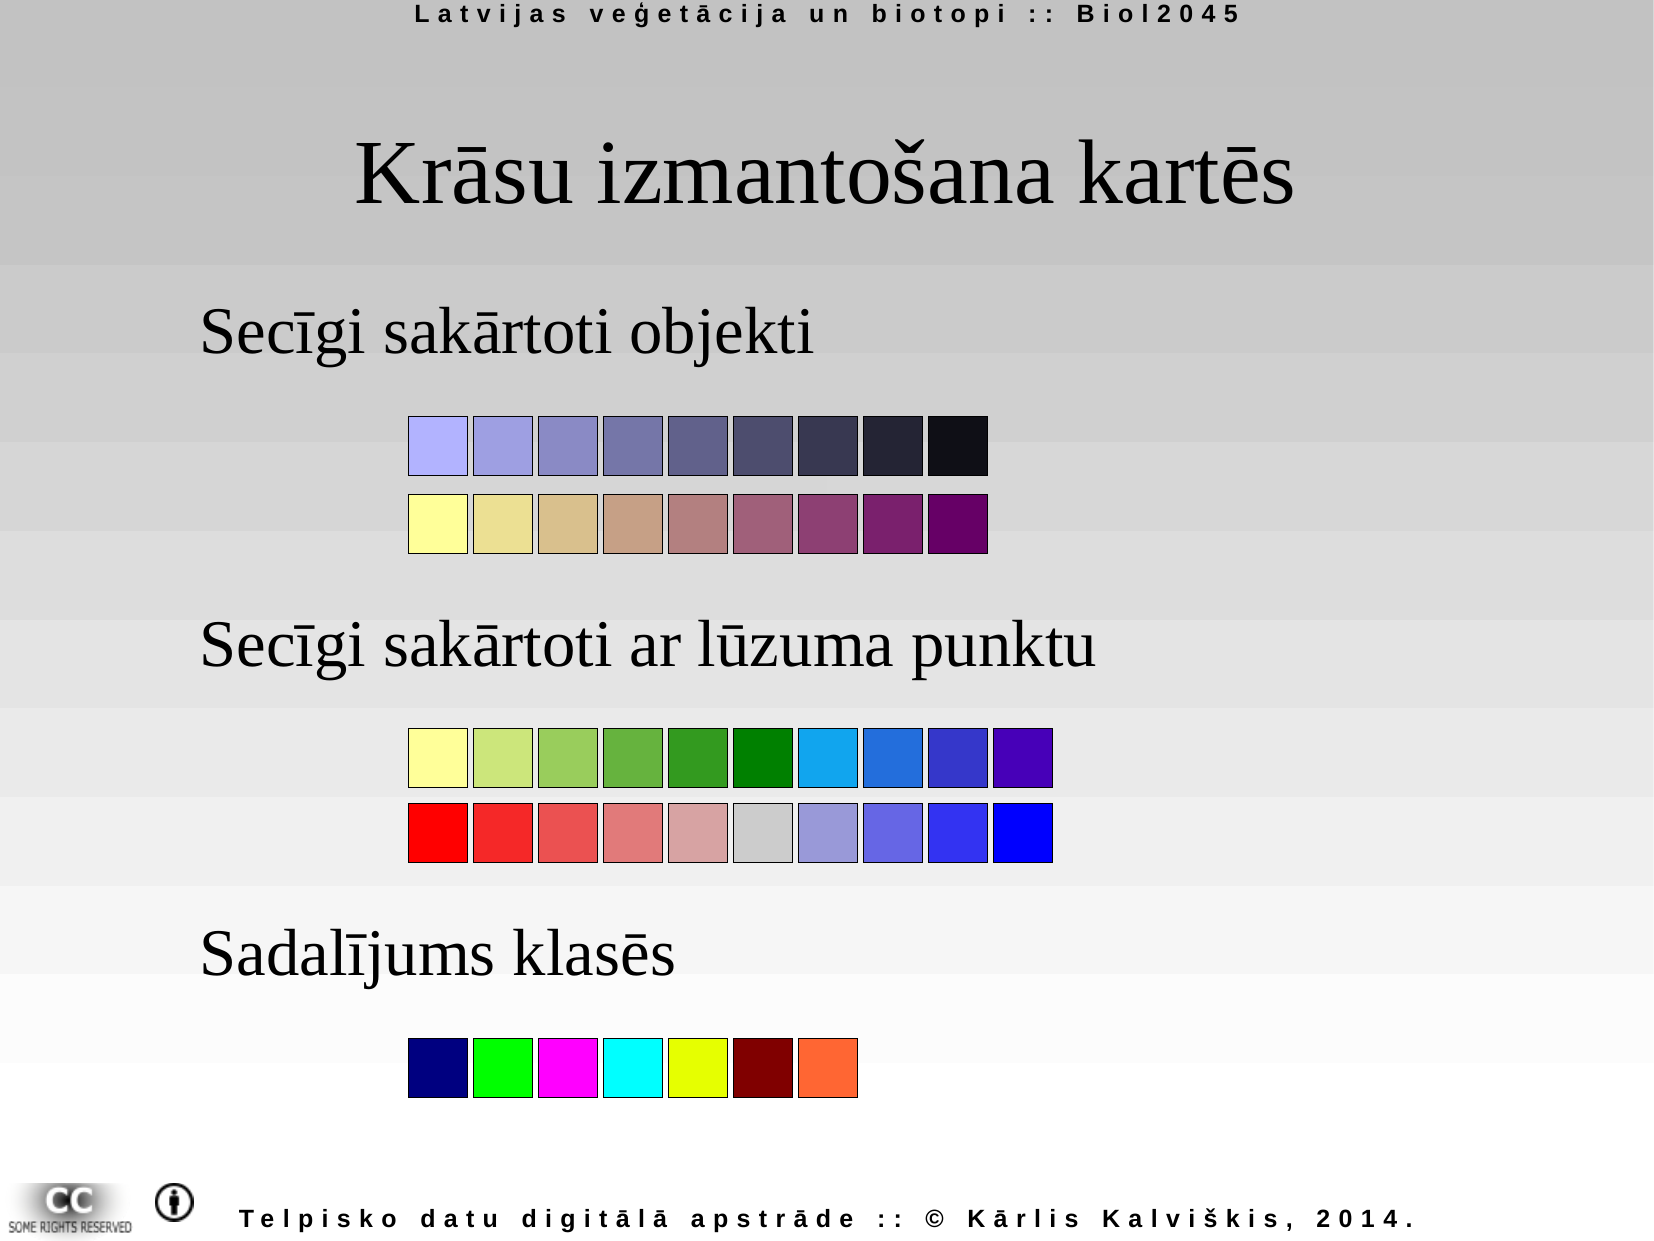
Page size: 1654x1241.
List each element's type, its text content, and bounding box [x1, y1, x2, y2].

text_box [928, 803, 988, 863]
text_box [928, 728, 988, 788]
text_box [668, 728, 728, 788]
text_box [993, 728, 1053, 788]
text_box [603, 803, 663, 863]
text_box [473, 494, 533, 554]
text_box [798, 416, 858, 476]
text_box [928, 416, 988, 476]
text_box [863, 416, 923, 476]
text_box [538, 494, 598, 554]
text_box [798, 1038, 858, 1098]
text_box [798, 728, 858, 788]
text_box [668, 494, 728, 554]
text_box [603, 728, 663, 788]
text_box [408, 728, 468, 788]
text_box [473, 416, 533, 476]
text_box [733, 416, 793, 476]
text_box [993, 803, 1053, 863]
text_box [733, 1038, 793, 1098]
text_box [473, 803, 533, 863]
text_box [928, 494, 988, 554]
text_box [668, 416, 728, 476]
text_box [863, 728, 923, 788]
text_box [603, 1038, 663, 1098]
text_box [668, 803, 728, 863]
text_box [408, 416, 468, 476]
text_box Sadalījums klasēs [199, 916, 759, 1003]
text_box [603, 416, 663, 476]
text_box [798, 494, 858, 554]
text_box [733, 494, 793, 554]
text_box [408, 803, 468, 863]
text_box [538, 1038, 598, 1098]
text_box [798, 803, 858, 863]
picture [0, 0, 1654, 1241]
text_box [408, 494, 468, 554]
text_box [863, 803, 923, 863]
text_box [863, 494, 923, 554]
text_box Secīgi sakārtoti objekti [199, 294, 912, 381]
text_box [603, 494, 663, 554]
text_box [538, 728, 598, 788]
text_box Secīgi sakārtoti ar lūzuma punktu [199, 606, 1272, 693]
text_box [473, 728, 533, 788]
text_box [733, 728, 793, 788]
title Krāsu izmantošana kartēs [29, 49, 1625, 296]
text_box [668, 1038, 728, 1098]
text_box [473, 1038, 533, 1098]
text_box [408, 1038, 468, 1098]
text_box [538, 416, 598, 476]
text_box [538, 803, 598, 863]
text_box [733, 803, 793, 863]
